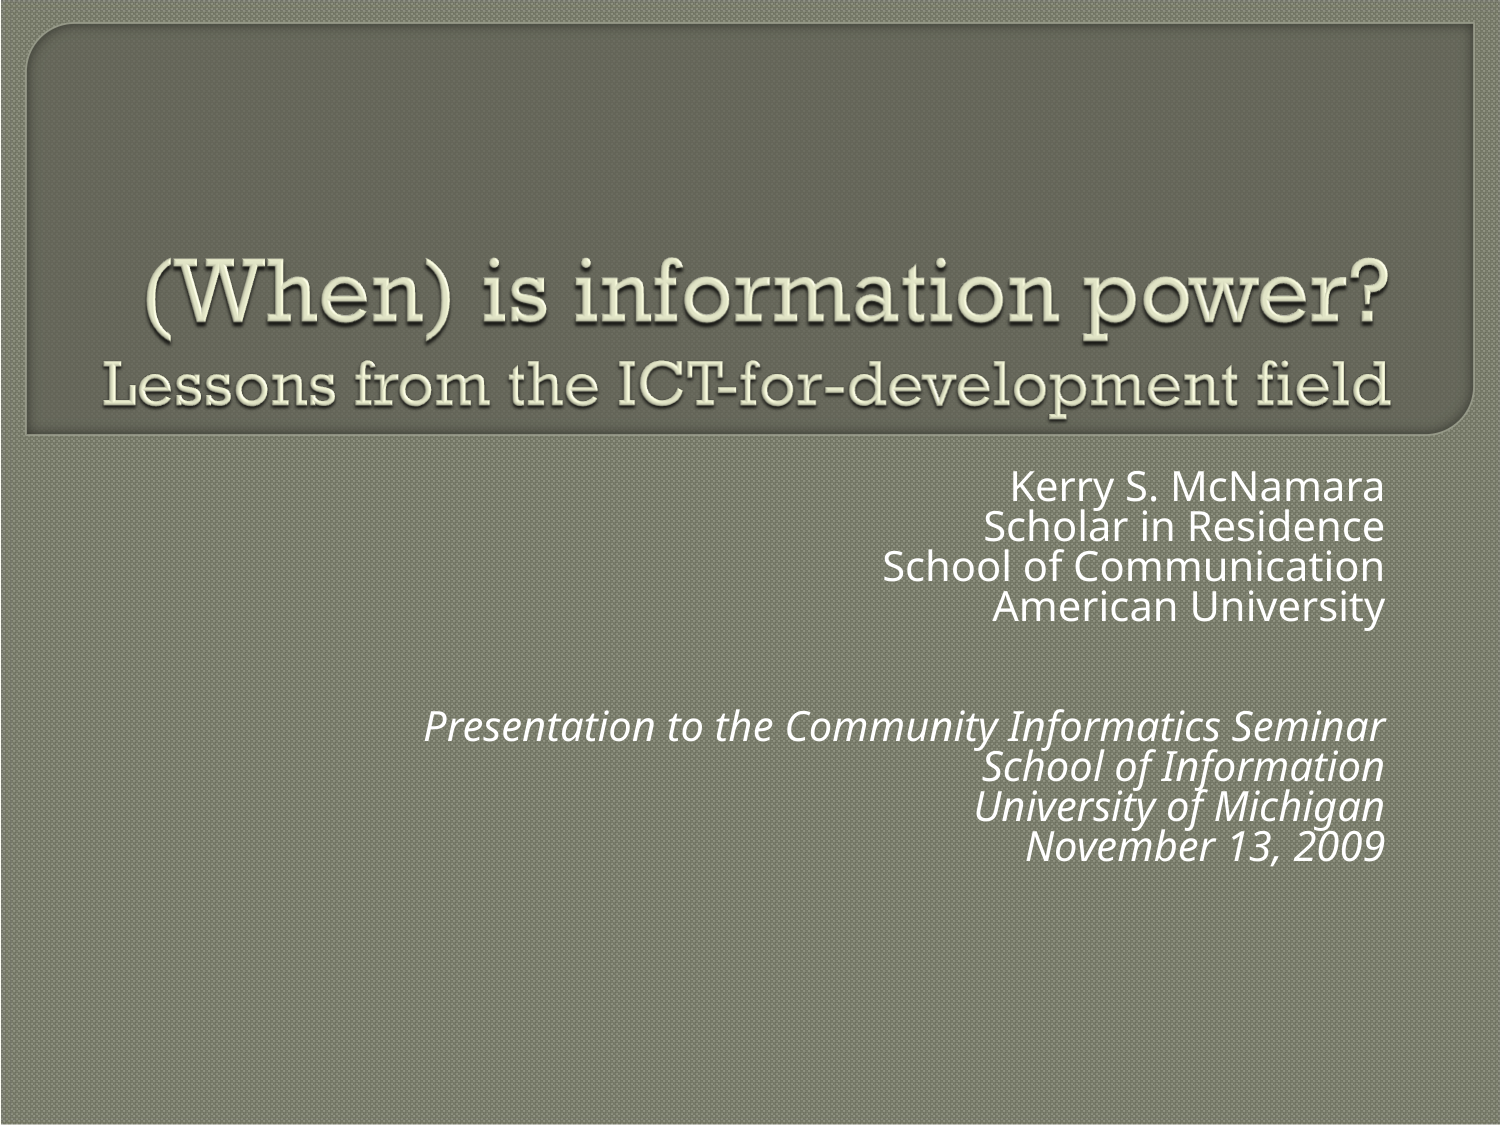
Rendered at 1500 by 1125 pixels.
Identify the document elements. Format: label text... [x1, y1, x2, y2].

text_box Kerry S. McNamara Scholar in Residence School of Communication American University Presentation to the Community Informatics Seminar School of Information University of Michigan November 13, 2009 [349, 462, 1427, 884]
text_box [75, 61, 1428, 429]
picture [0, 0, 1500, 1125]
